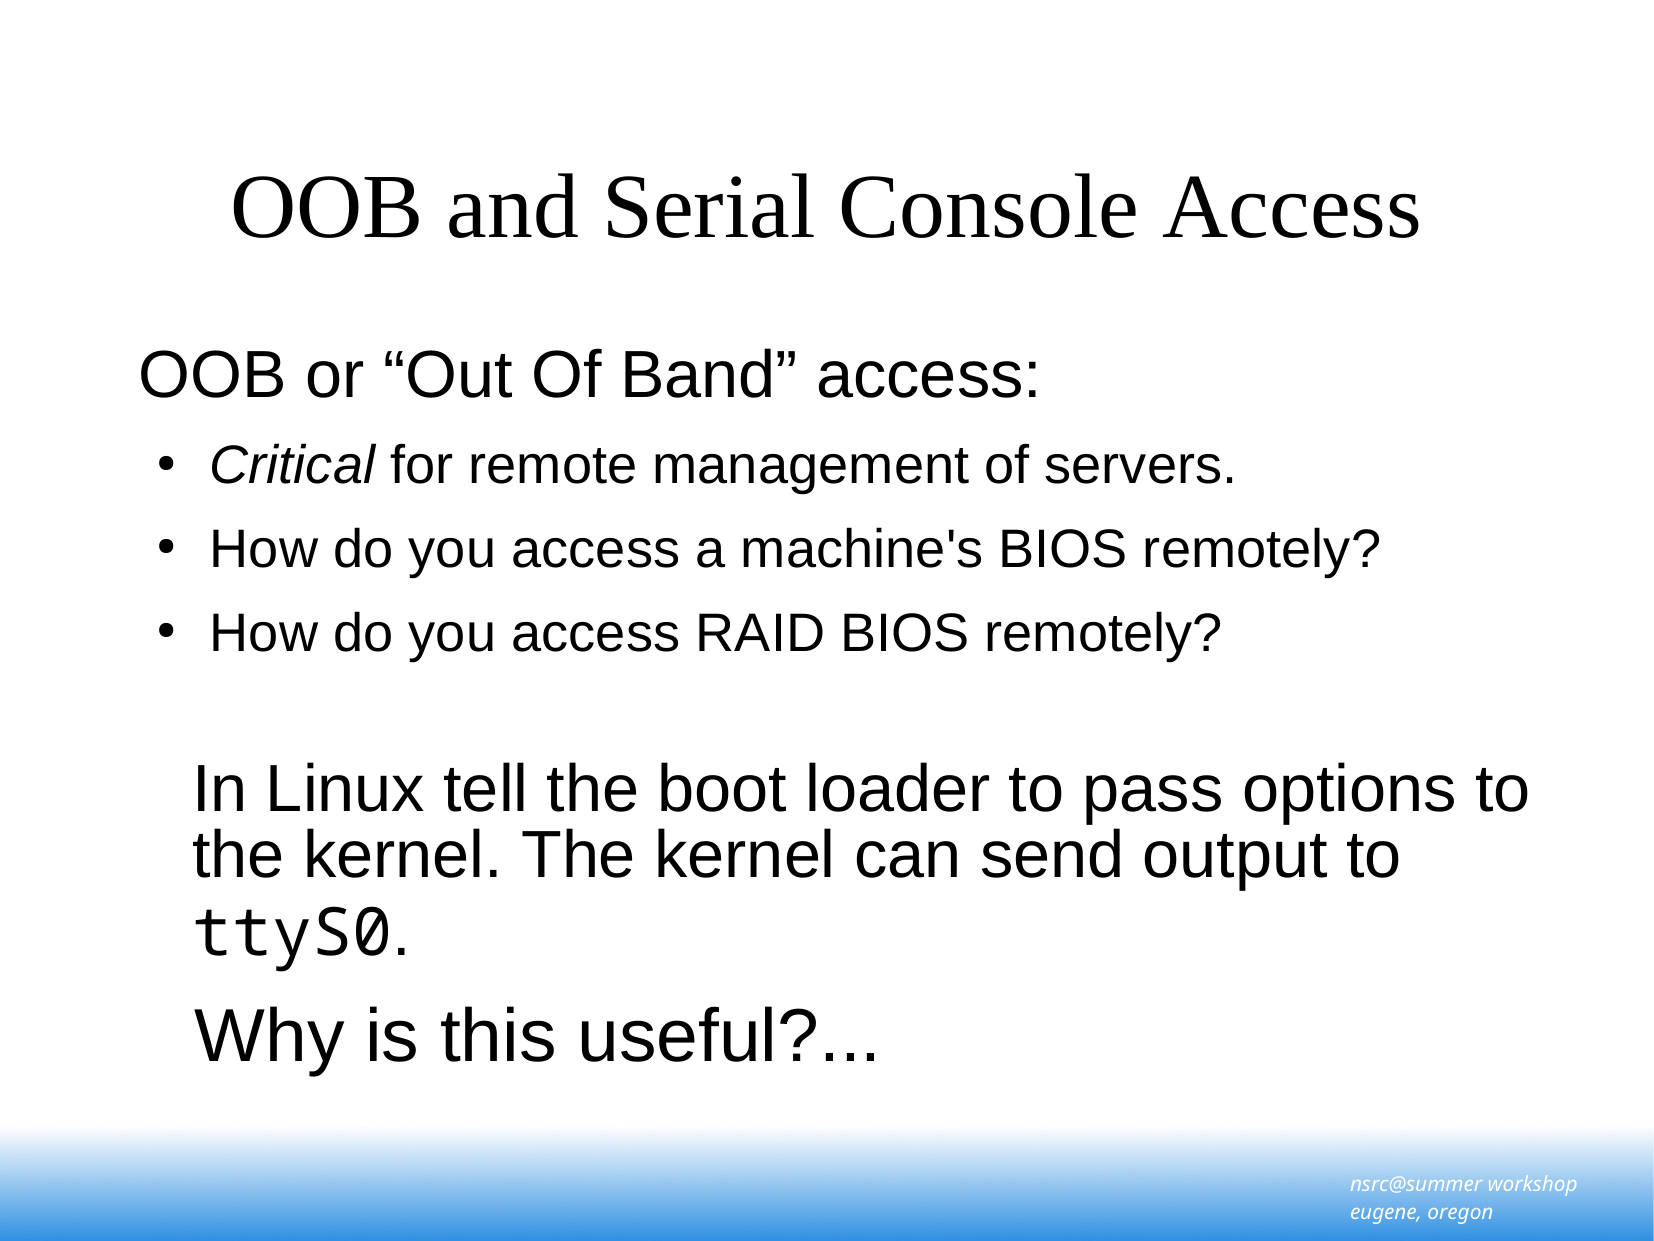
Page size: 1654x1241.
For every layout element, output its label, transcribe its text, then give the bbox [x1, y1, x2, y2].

picture [0, 1124, 1654, 1241]
title OOB and Serial Console Access [121, 102, 1534, 311]
list OOB or “Out Of Band” access: Critical for remote management of servers. How do you access a machine's BIOS remotely? How do you access RAID BIOS remotely? In Linux tell the boot loader to pass options to the kernel. The kernel can send output to ttyS0. Why is this useful?... [121, 344, 1534, 1135]
